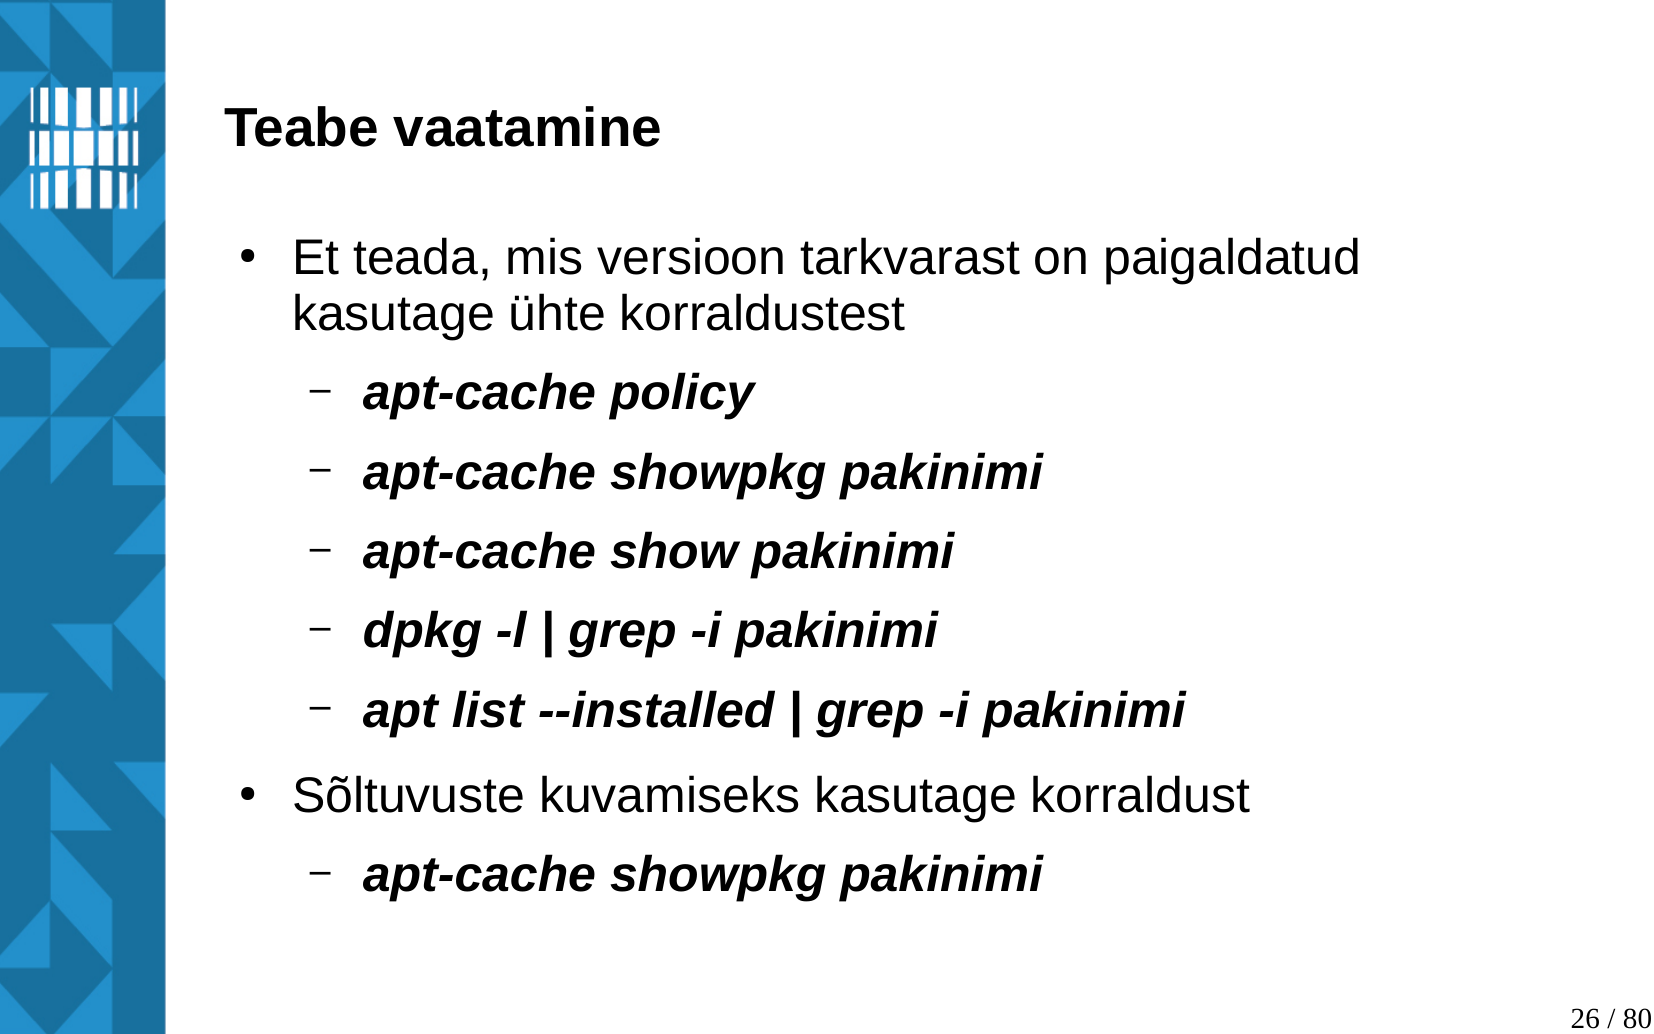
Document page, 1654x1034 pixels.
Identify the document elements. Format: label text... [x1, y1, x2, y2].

list Et teada, mis versioon tarkvarast on paigaldatud kasutage ühte korraldustest apt-cache policy apt-cache showpkg pakinimi apt-cache show pakinimi dpkg -l | grep -i pakinimi apt list --installed | grep -i pakinimi Sõltuvuste kuvamiseks kasutage korraldust apt-cache showpkg pakinimi [221, 229, 1536, 975]
title Teabe vaatamine [224, 41, 1536, 214]
